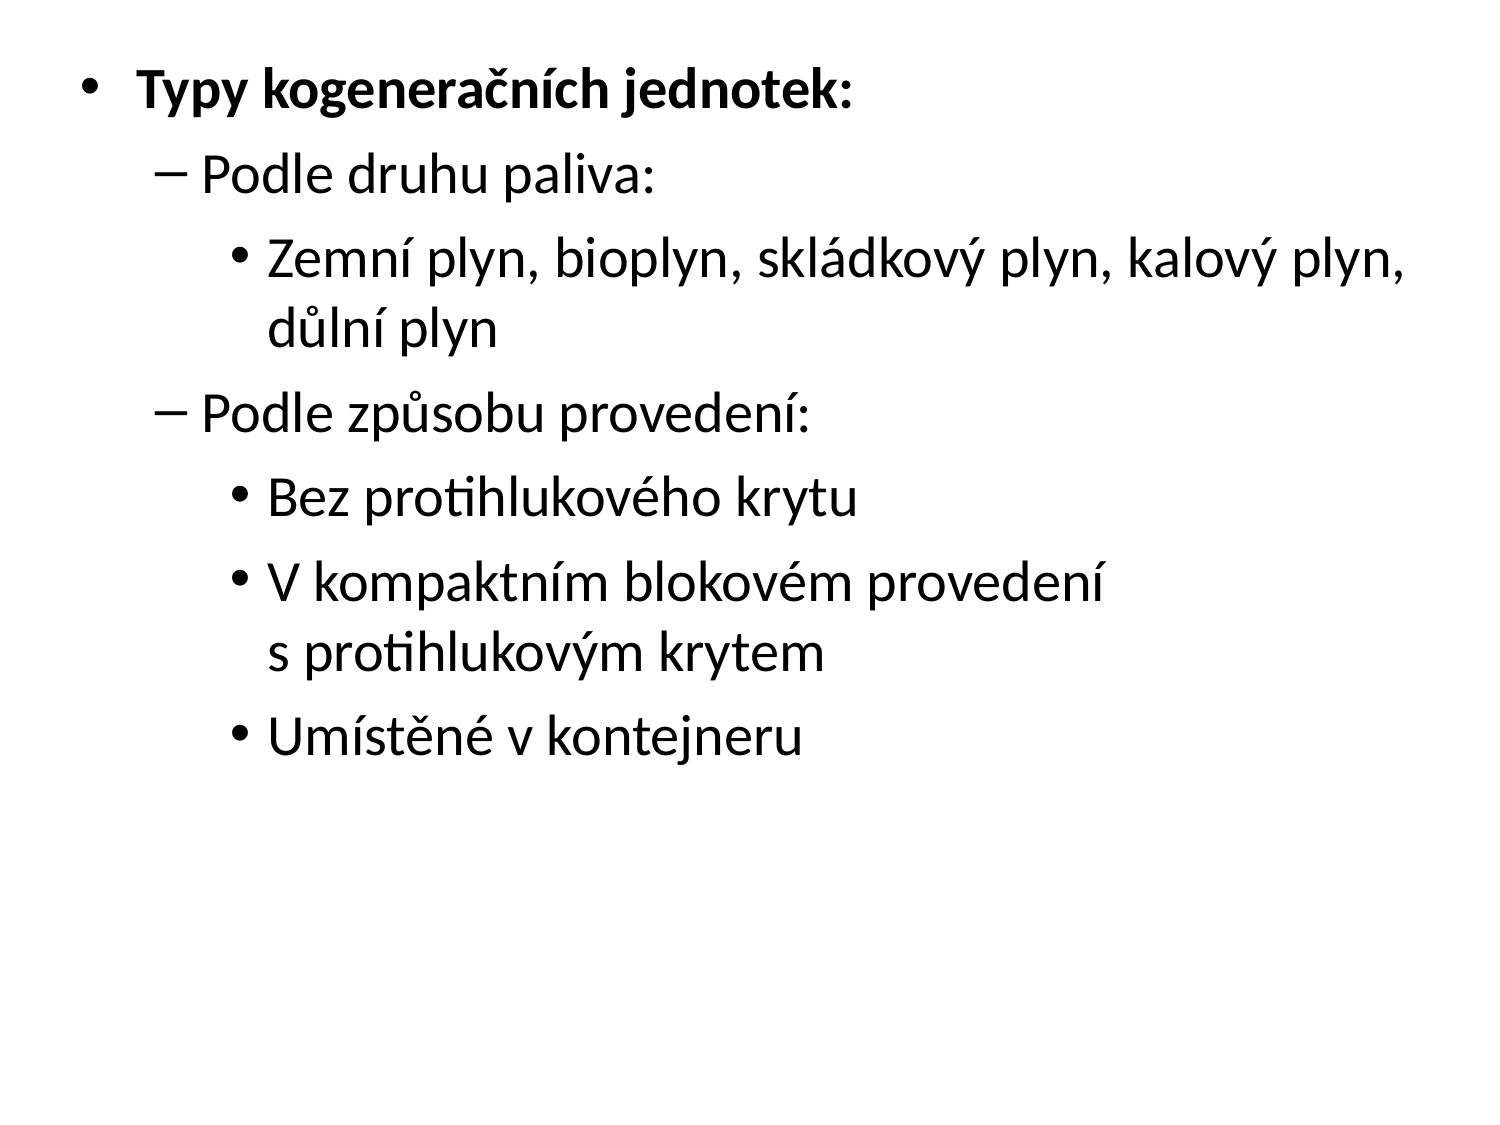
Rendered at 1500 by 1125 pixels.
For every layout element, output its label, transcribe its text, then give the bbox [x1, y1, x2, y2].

list Typy kogeneračních jednotek: Podle druhu paliva: Zemní plyn, bioplyn, skládkový plyn, kalový plyn, důlní plyn Podle způsobu provedení: Bez protihlukového krytu V kompaktním blokovém provedení s protihlukovým krytem Umístěné v kontejneru [64, 42, 1436, 1095]
